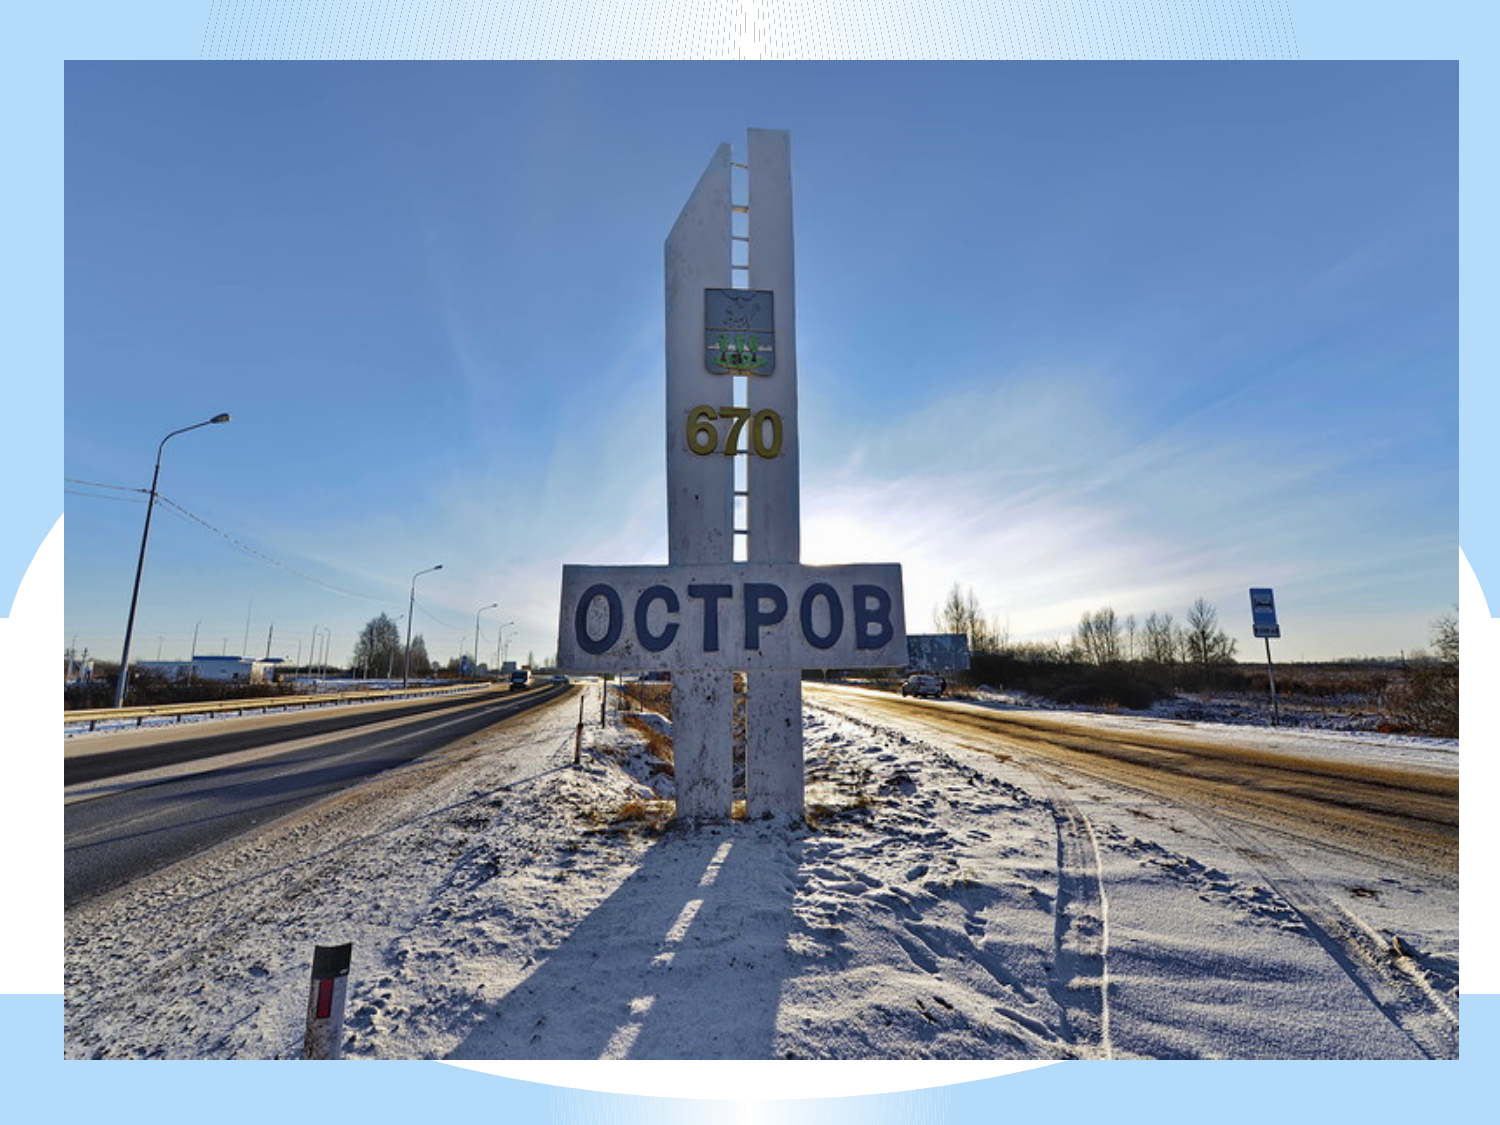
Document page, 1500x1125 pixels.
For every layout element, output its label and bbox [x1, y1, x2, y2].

picture [64, 60, 1459, 1060]
